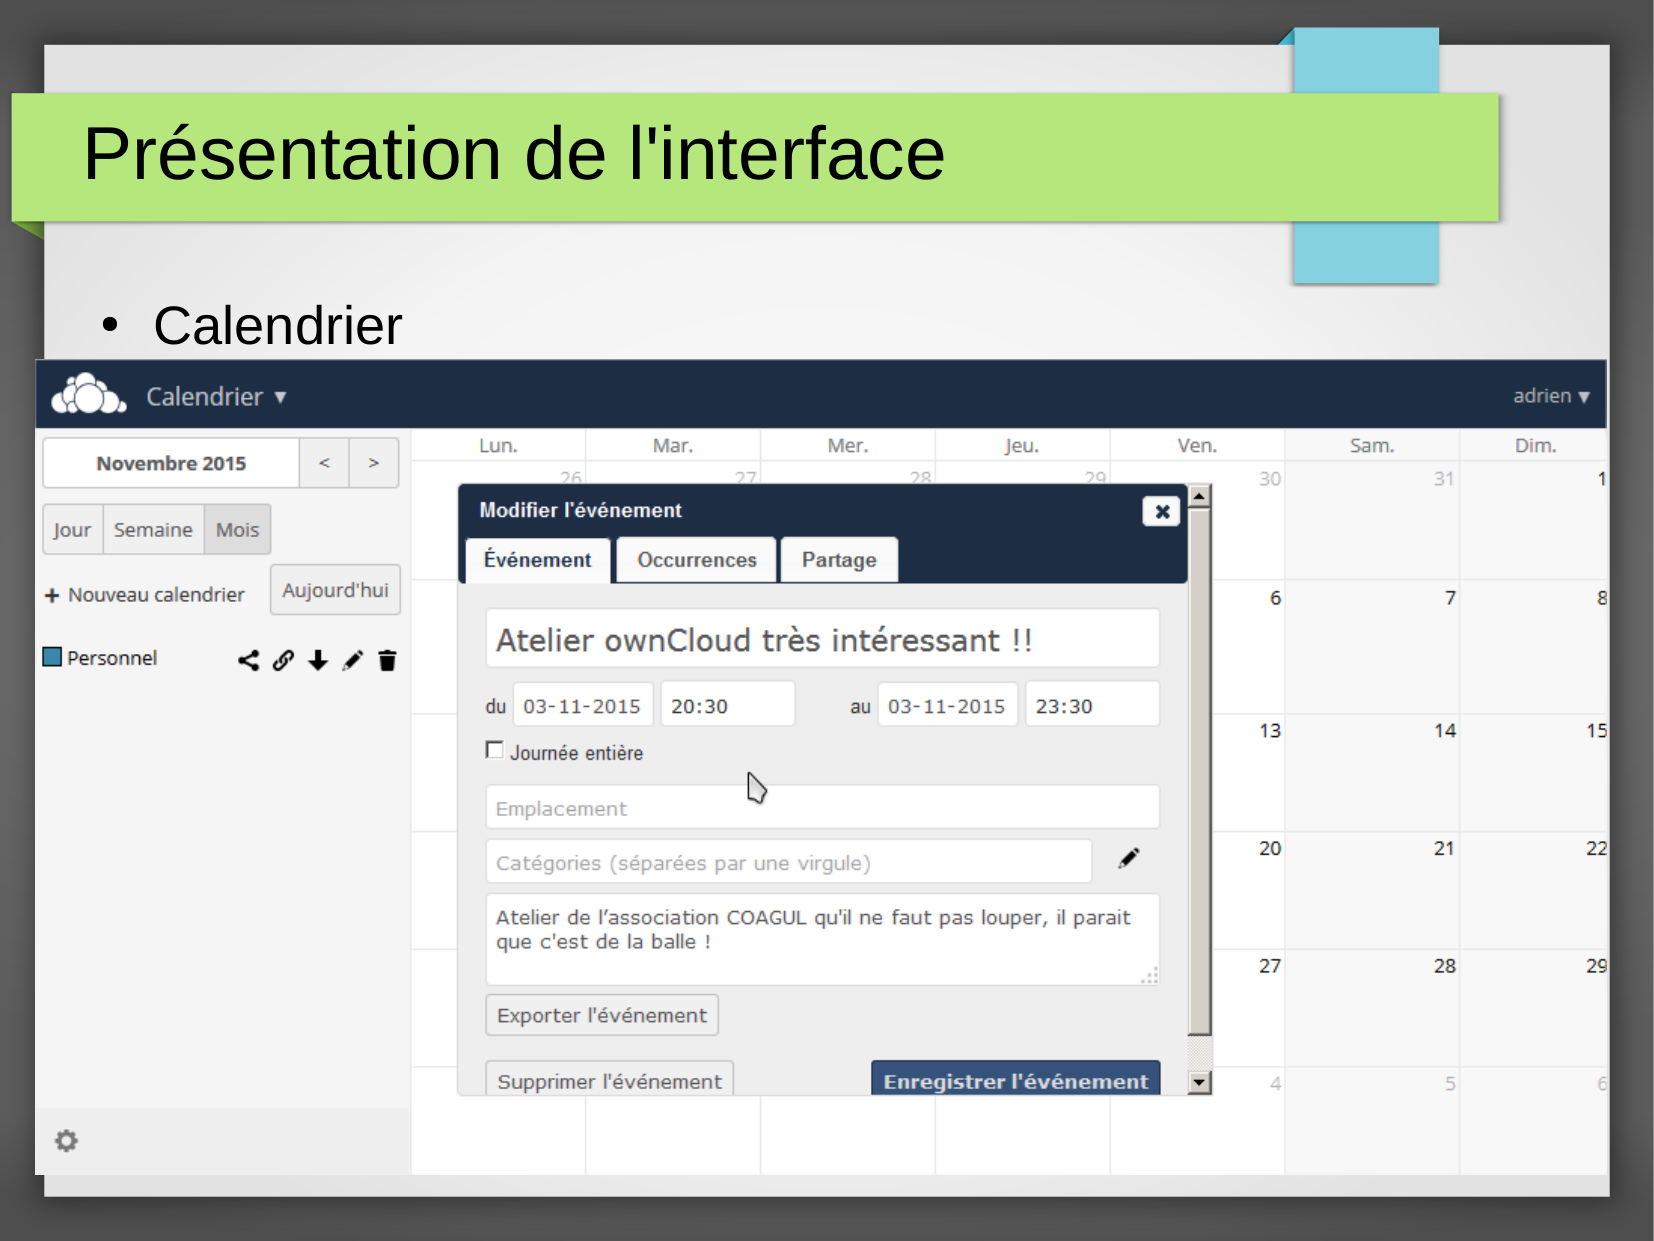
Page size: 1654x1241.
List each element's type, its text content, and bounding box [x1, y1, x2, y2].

title Présentation de l'interface [82, 94, 1264, 213]
list Calendrier [82, 295, 1571, 359]
picture [0, 0, 1654, 1241]
